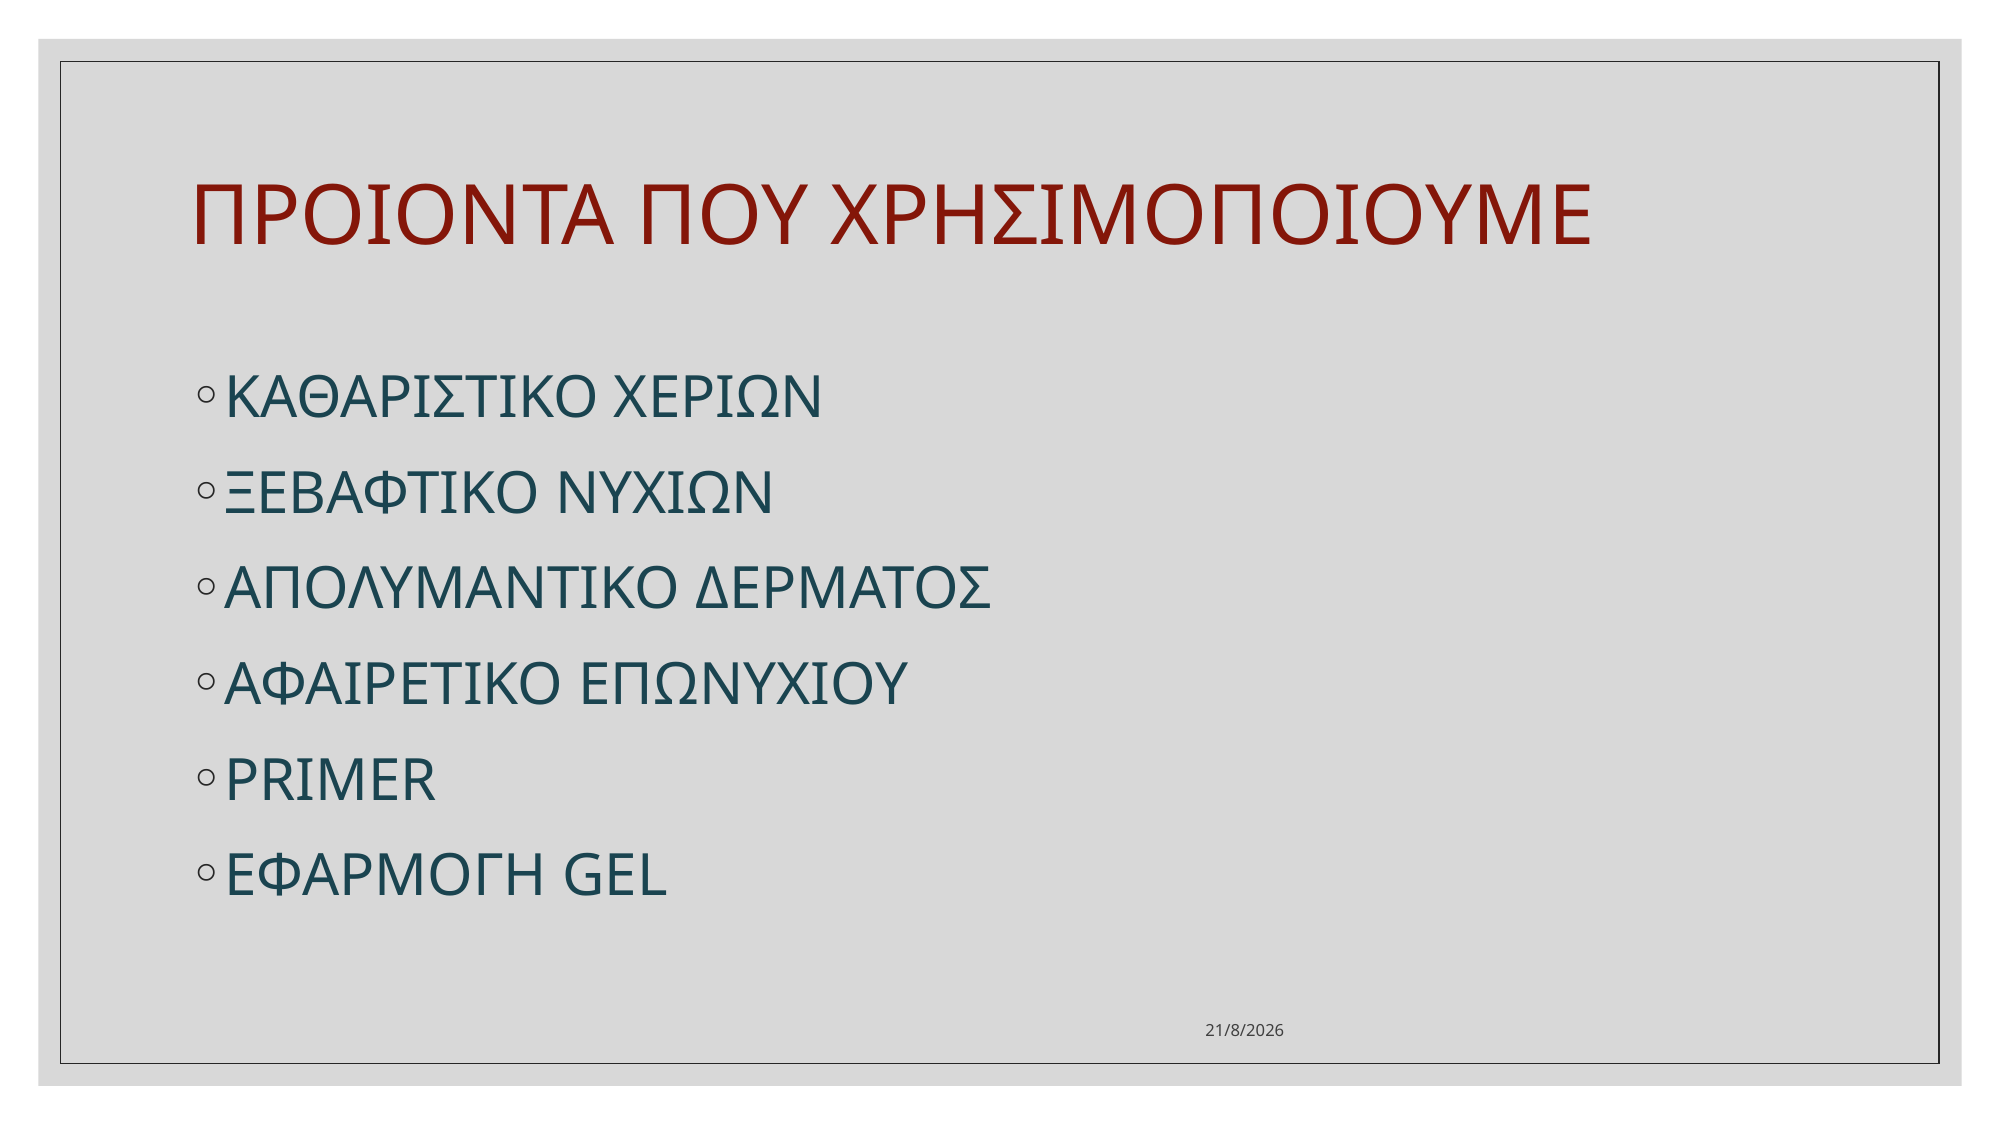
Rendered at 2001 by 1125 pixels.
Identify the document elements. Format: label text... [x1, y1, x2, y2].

title ΠΡΟΙΟΝΤΑ ΠΟΥ ΧΡΗΣΙΜΟΠΟΙΟΥΜΕ [174, 105, 1825, 331]
text_box 19/2/2020 [1190, 990, 1666, 1051]
list ΚΑΘΑΡΙΣΤΙΚΟ ΧΕΡΙΩΝ ΞΕΒΑΦΤΙΚΟ ΝΥΧΙΩΝ ΑΠΟΛΥΜΑΝΤΙΚΟ ΔΕΡΜΑΤΟΣ ΑΦΑΙΡΕΤΙΚΟ ΕΠΩΝΥΧΙΟΥ PRIMER ΕΦΑΡΜΟΓΗ GEL [174, 345, 1825, 977]
